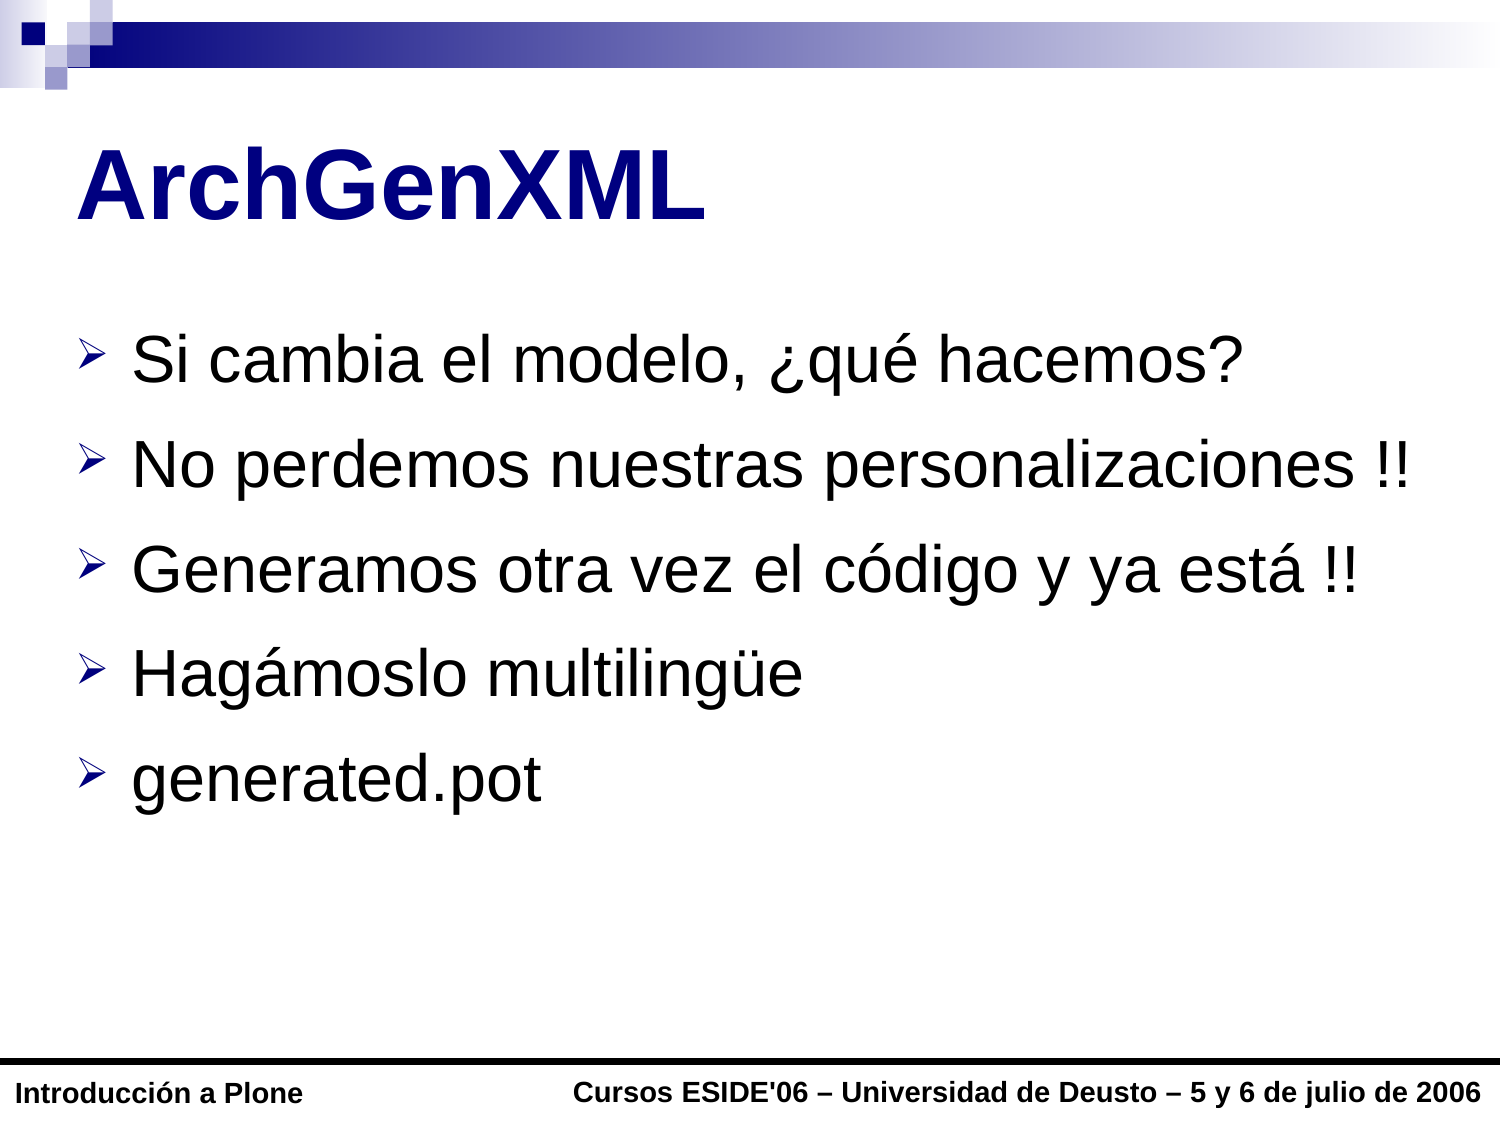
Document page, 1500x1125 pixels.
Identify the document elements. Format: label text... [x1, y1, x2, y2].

title ArchGenXML [75, 66, 1426, 309]
list Si cambia el modelo, ¿qué hacemos? No perdemos nuestras personalizaciones !! Generamos otra vez el código y ya está !! Hagámoslo multilingüe generated.pot [75, 324, 1426, 1034]
